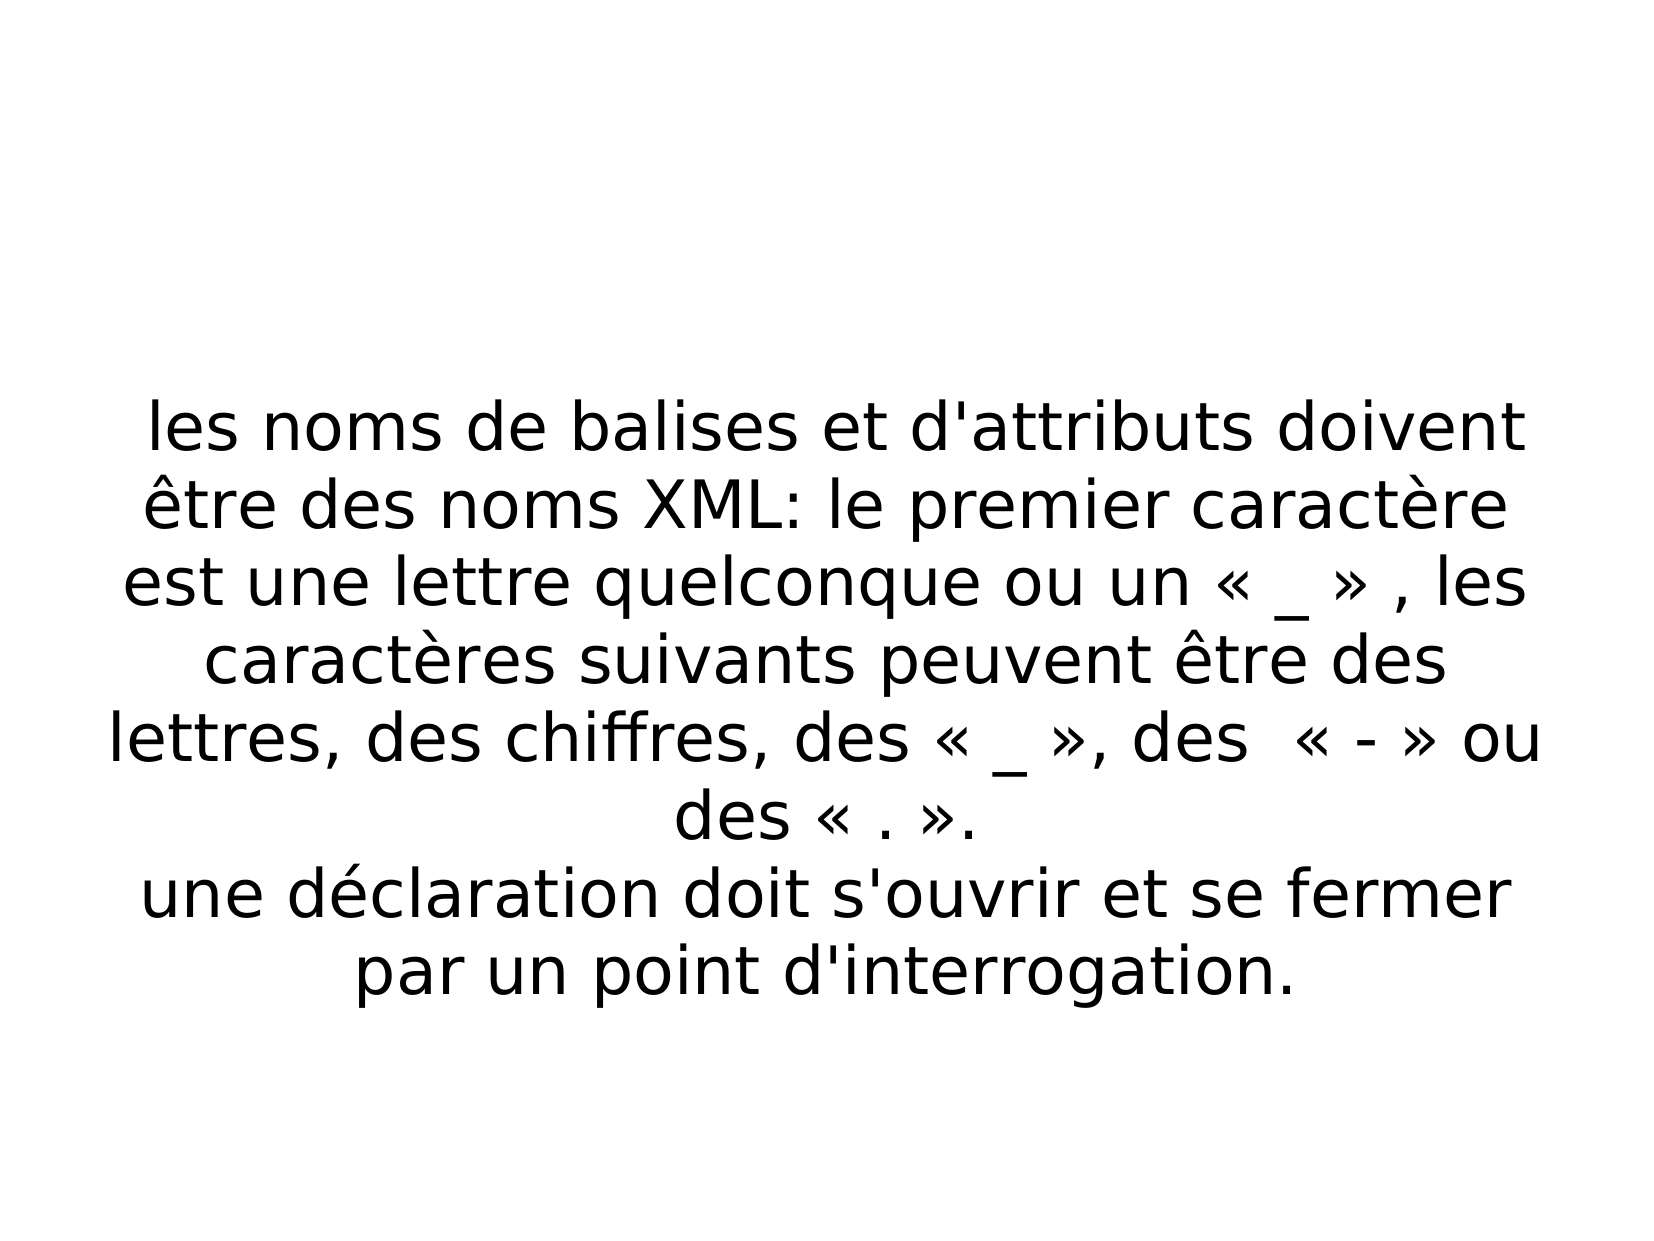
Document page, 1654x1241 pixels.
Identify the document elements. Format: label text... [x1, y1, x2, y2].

subtitle les noms de balises et d'attributs doivent être des noms XML: le premier caractère est une lettre quelconque ou un « _ » , les caractères suivants peuvent être des lettres, des chiffres, des « _ », des « - » ou des « . ». une déclaration doit s'ouvrir et se fermer par un point d'interrogation. [82, 290, 1571, 1109]
